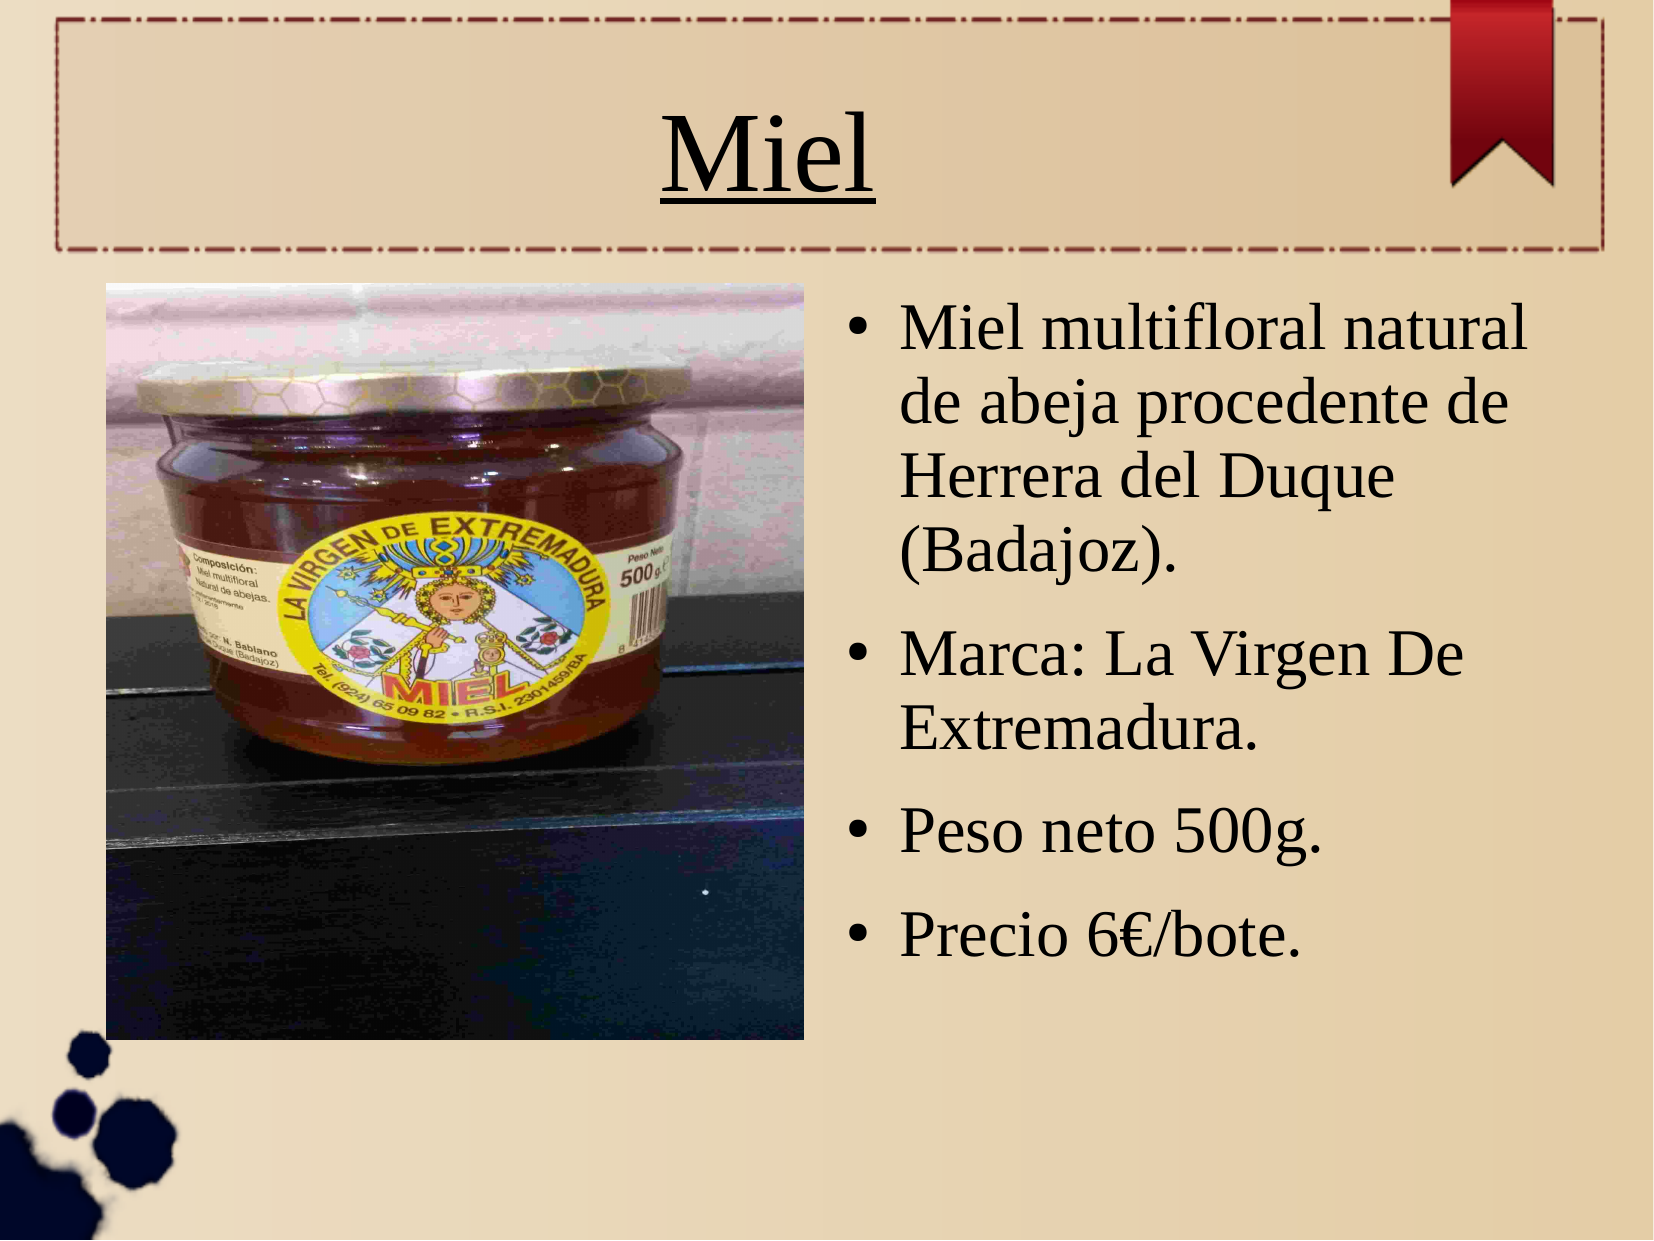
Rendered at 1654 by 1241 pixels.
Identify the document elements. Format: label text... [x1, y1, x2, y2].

picture [0, 0, 1654, 1240]
list Miel multifloral natural de abeja procedente de Herrera del Duque (Badajoz). Marca: La Virgen De Extremadura. Peso neto 500g. Precio 6€/bote. [828, 290, 1539, 1010]
title Miel [82, 49, 1453, 257]
